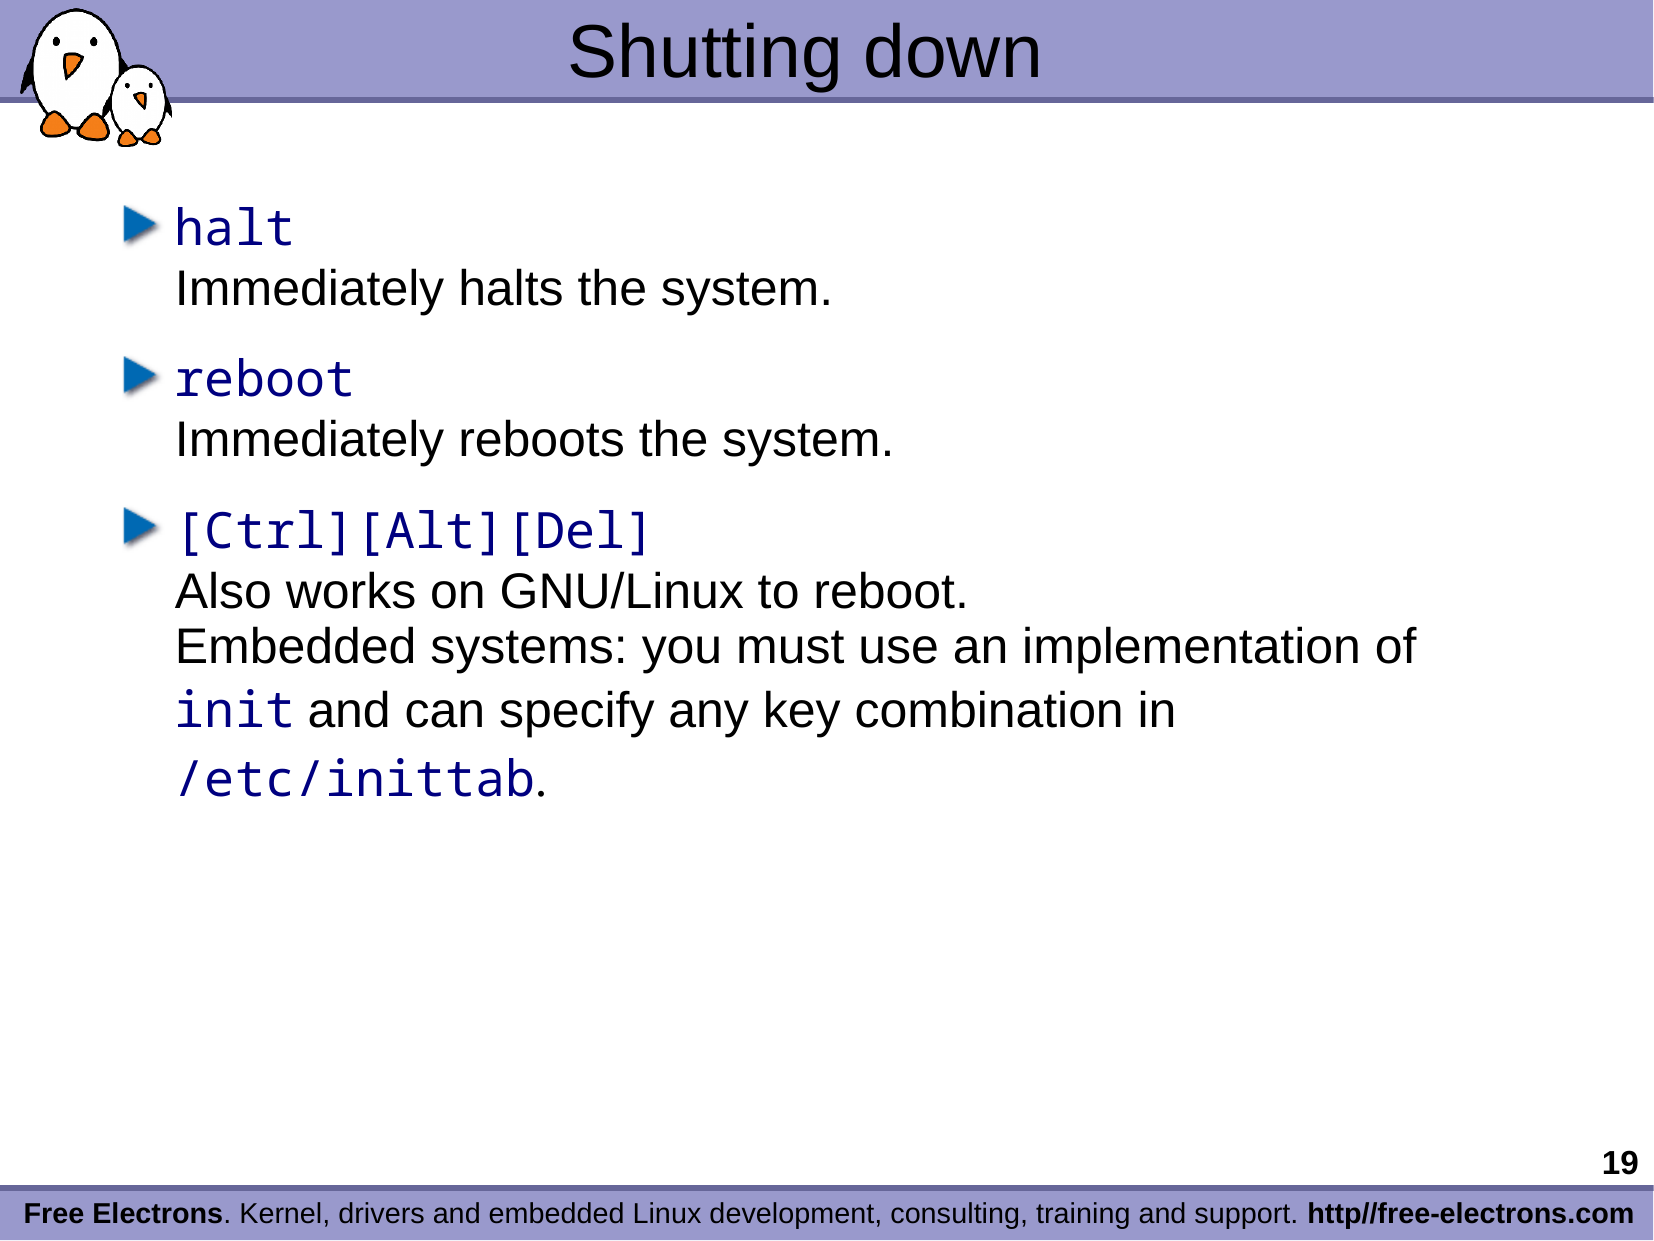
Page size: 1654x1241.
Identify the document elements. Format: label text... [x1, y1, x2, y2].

list halt Immediately halts the system. reboot Immediately reboots the system. [Ctrl][Alt][Del] Also works on GNU/Linux to reboot. Embedded systems: you must use an implementation of init and can specify any key combination in /etc/inittab. [104, 192, 1517, 1042]
picture [20, 8, 172, 147]
title Shutting down [60, 0, 1551, 103]
